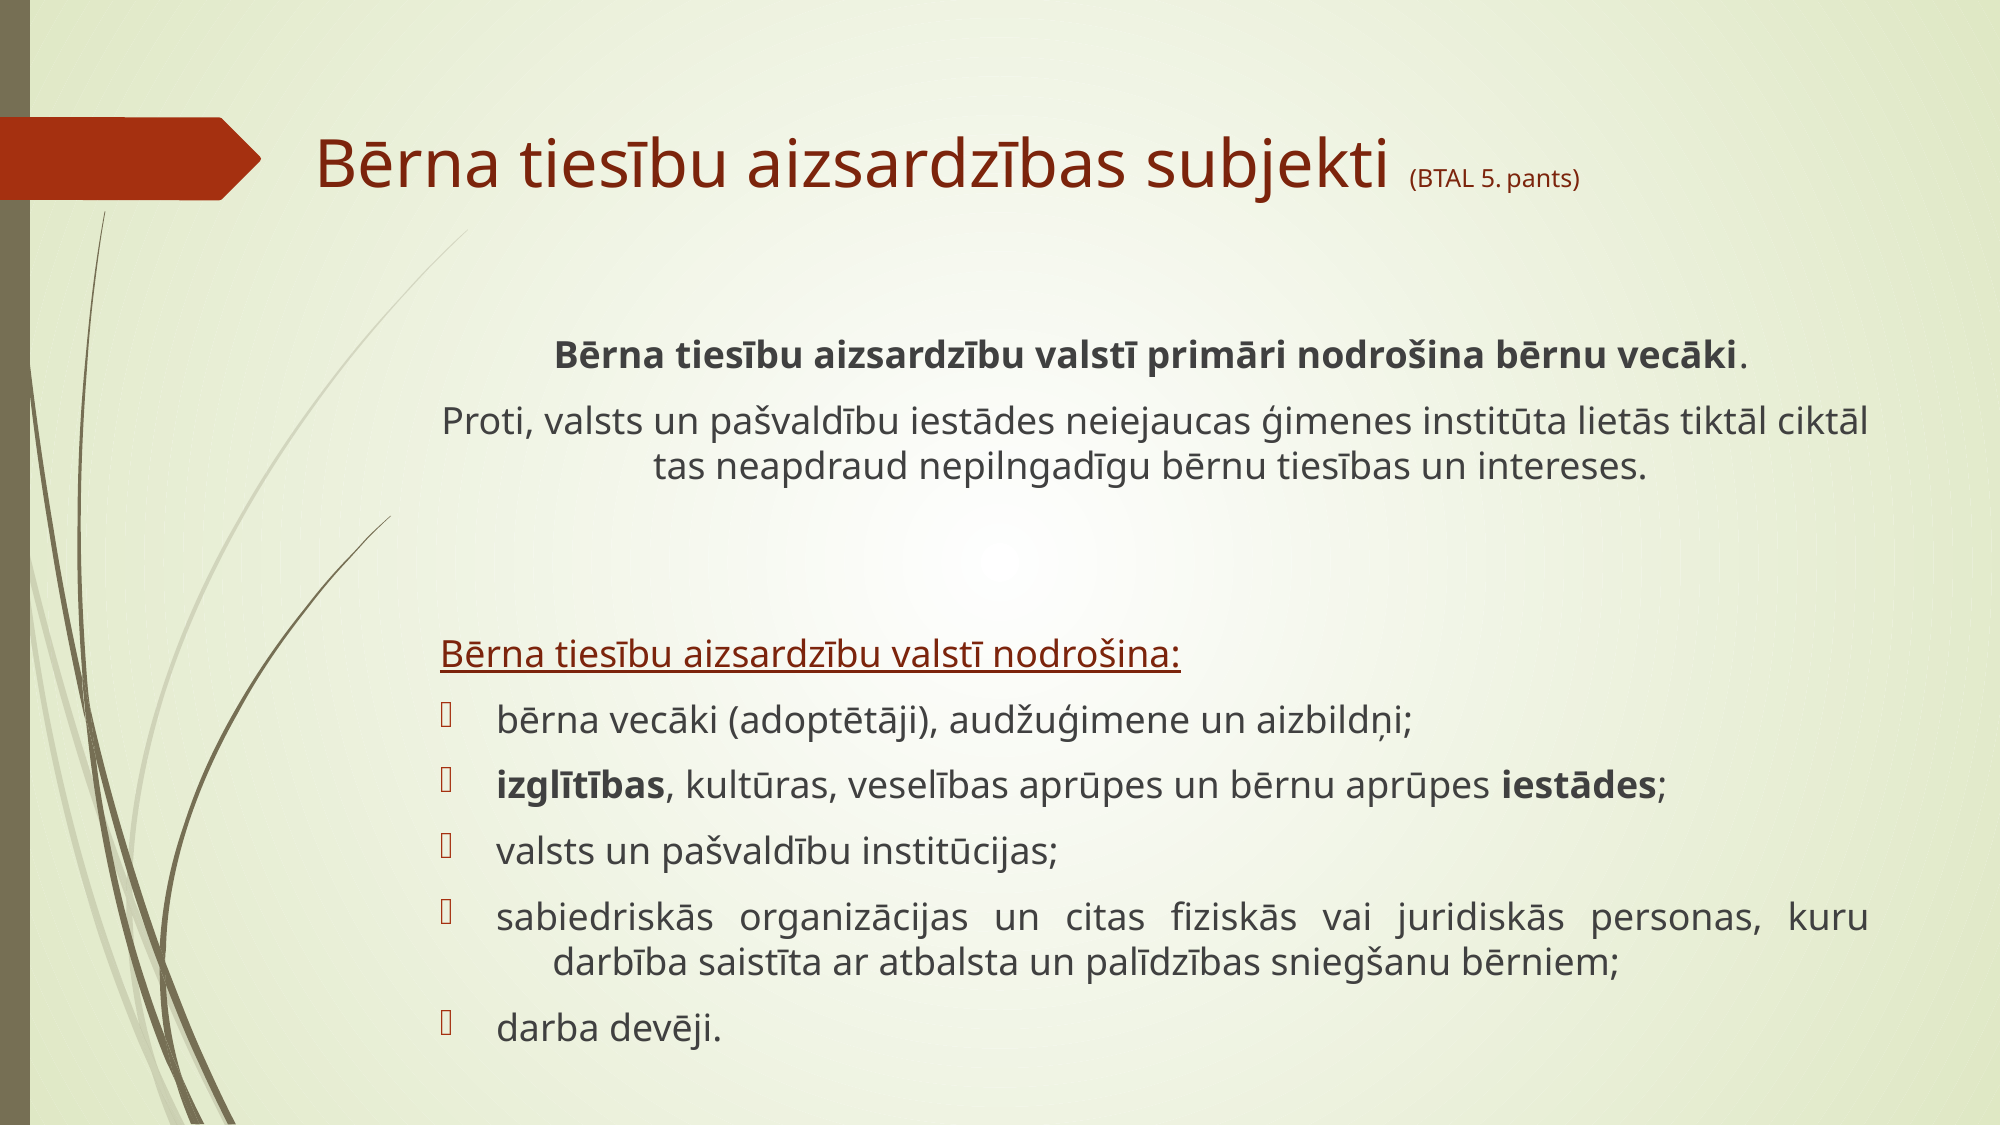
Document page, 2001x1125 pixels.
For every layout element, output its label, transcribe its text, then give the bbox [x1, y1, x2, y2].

text_box Bērna tiesību aizsardzību valstī nodrošina: bērna vecāki (adoptētāji), audžuģimene un aizbildņi; izglītības, kultūras, veselības aprūpes un bērnu aprūpes iestādes; valsts un pašvaldību institūcijas; sabiedriskās organizācijas un citas fiziskās vai juridiskās personas, kuru darbība saistīta ar atbalsta un palīdzības sniegšanu bērniem; darba devēji. [424, 622, 1888, 1125]
title Bērna tiesību aizsardzības subjekti (BTAL 5. pants) [299, 113, 1762, 324]
list Bērna tiesību aizsardzību valstī primāri nodrošina bērnu vecāki. Proti, valsts un pašvaldību iestādes neiejaucas ģimenes institūta lietās tiktāl ciktāl tas neapdraud nepilngadīgu bērnu tiesības un intereses. [424, 323, 1888, 497]
